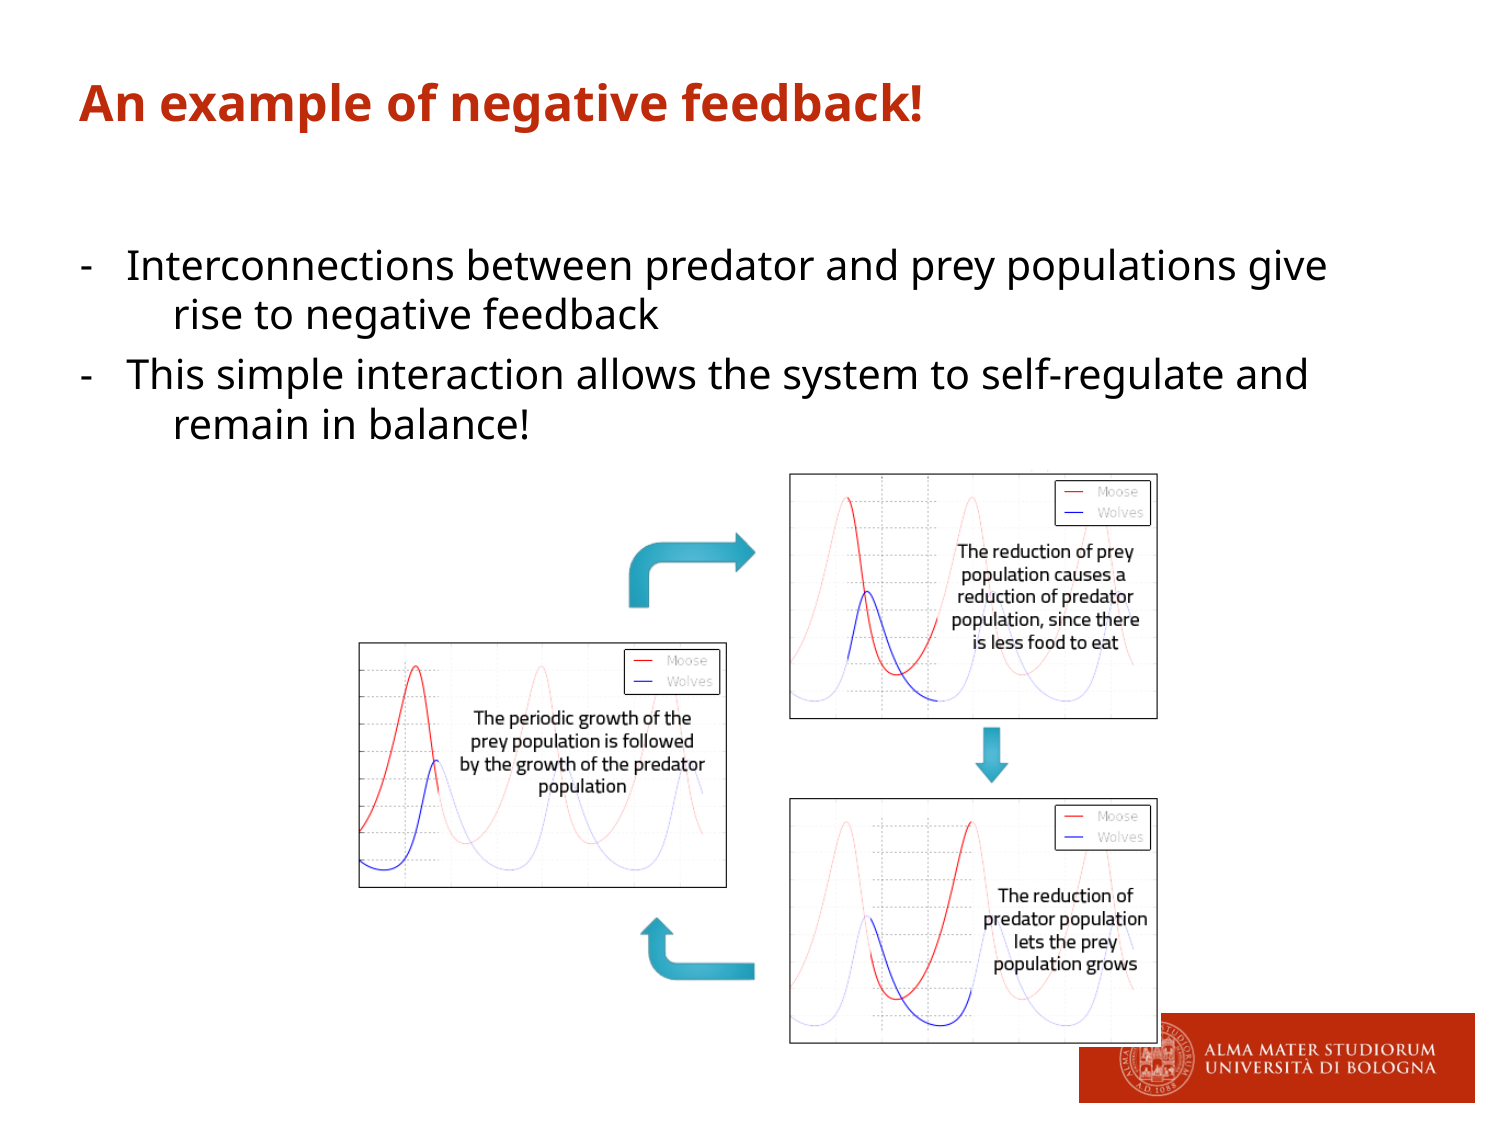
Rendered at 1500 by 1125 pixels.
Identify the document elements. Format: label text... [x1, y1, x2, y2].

list An example of negative feedback! [64, 78, 1447, 185]
picture [351, 467, 1161, 1047]
list Interconnections between predator and prey populations give rise to negative feedback This simple interaction allows the system to self-regulate and remain in balance! [64, 231, 1424, 457]
